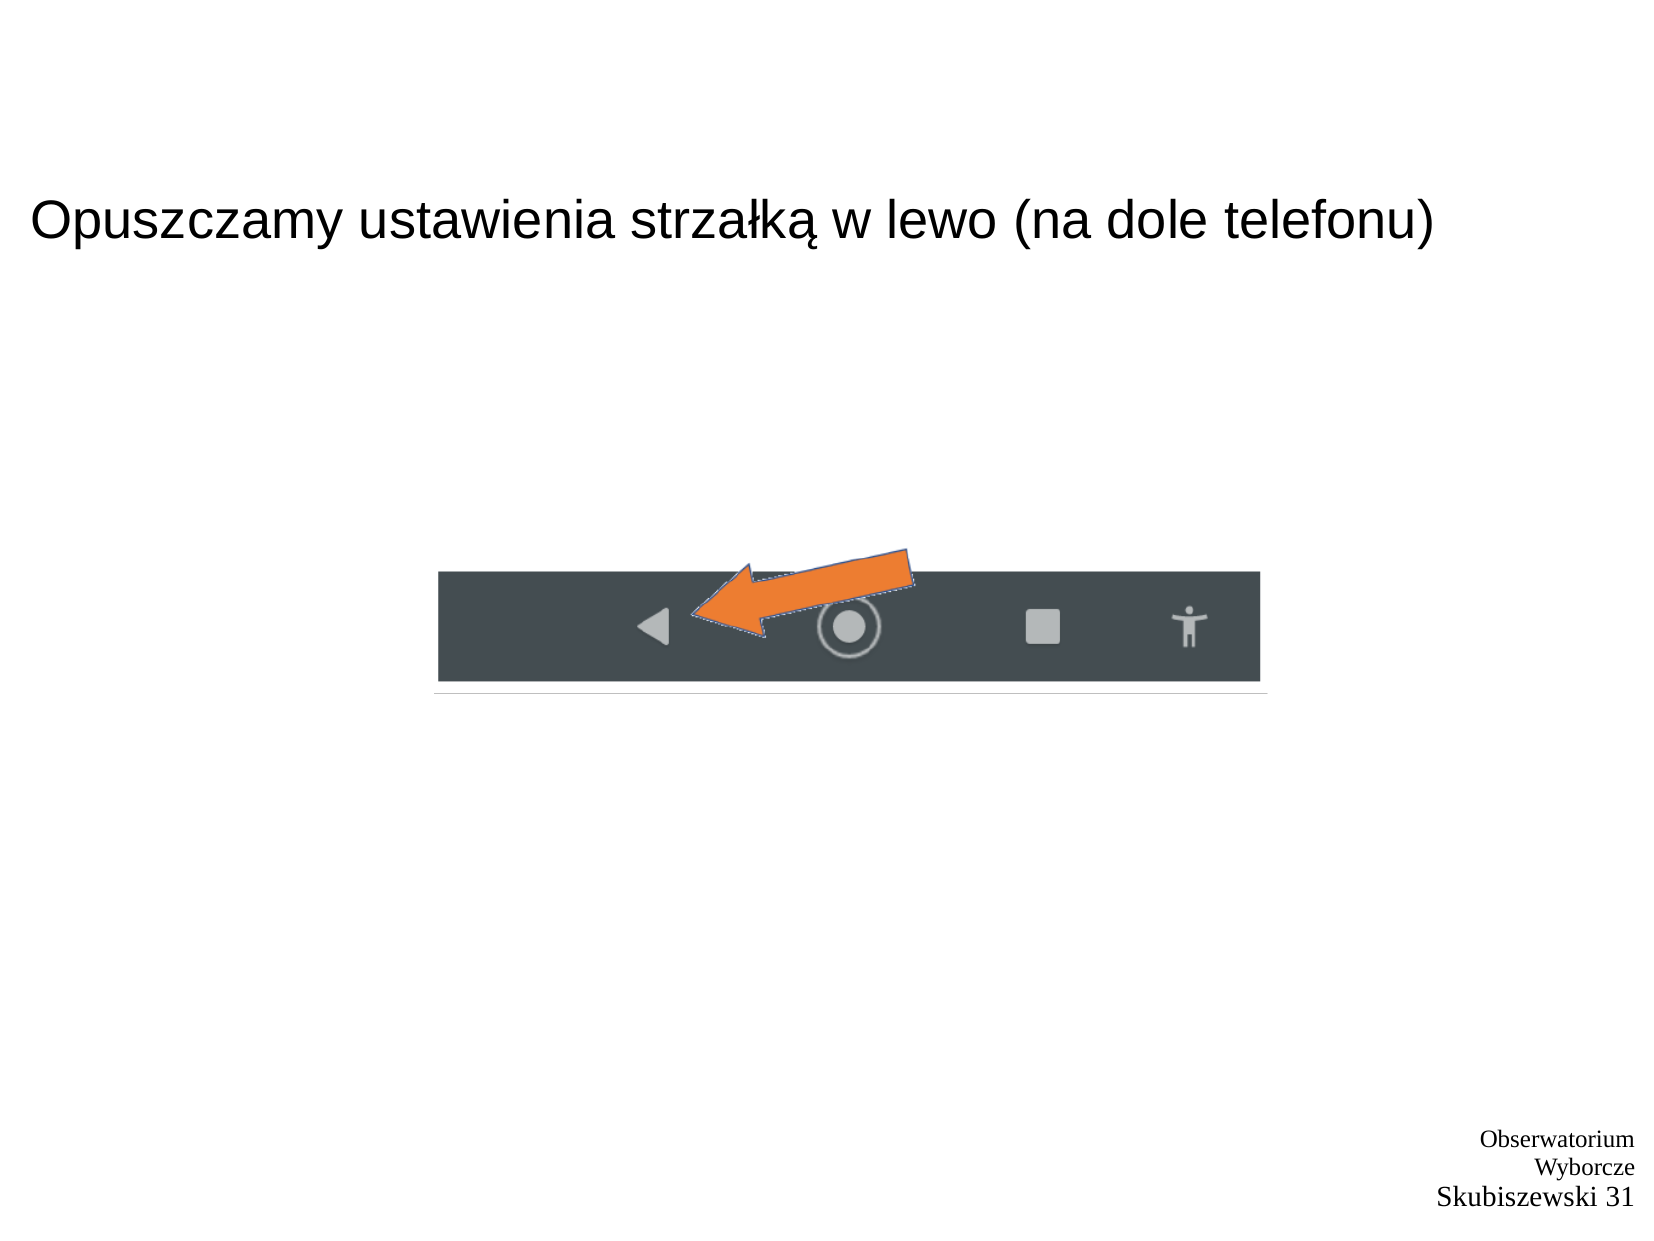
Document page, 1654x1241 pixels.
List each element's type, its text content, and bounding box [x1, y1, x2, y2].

picture [434, 536, 1268, 694]
list Opuszczamy ustawienia strzałką w lewo (na dole telefonu) [30, 105, 1531, 511]
